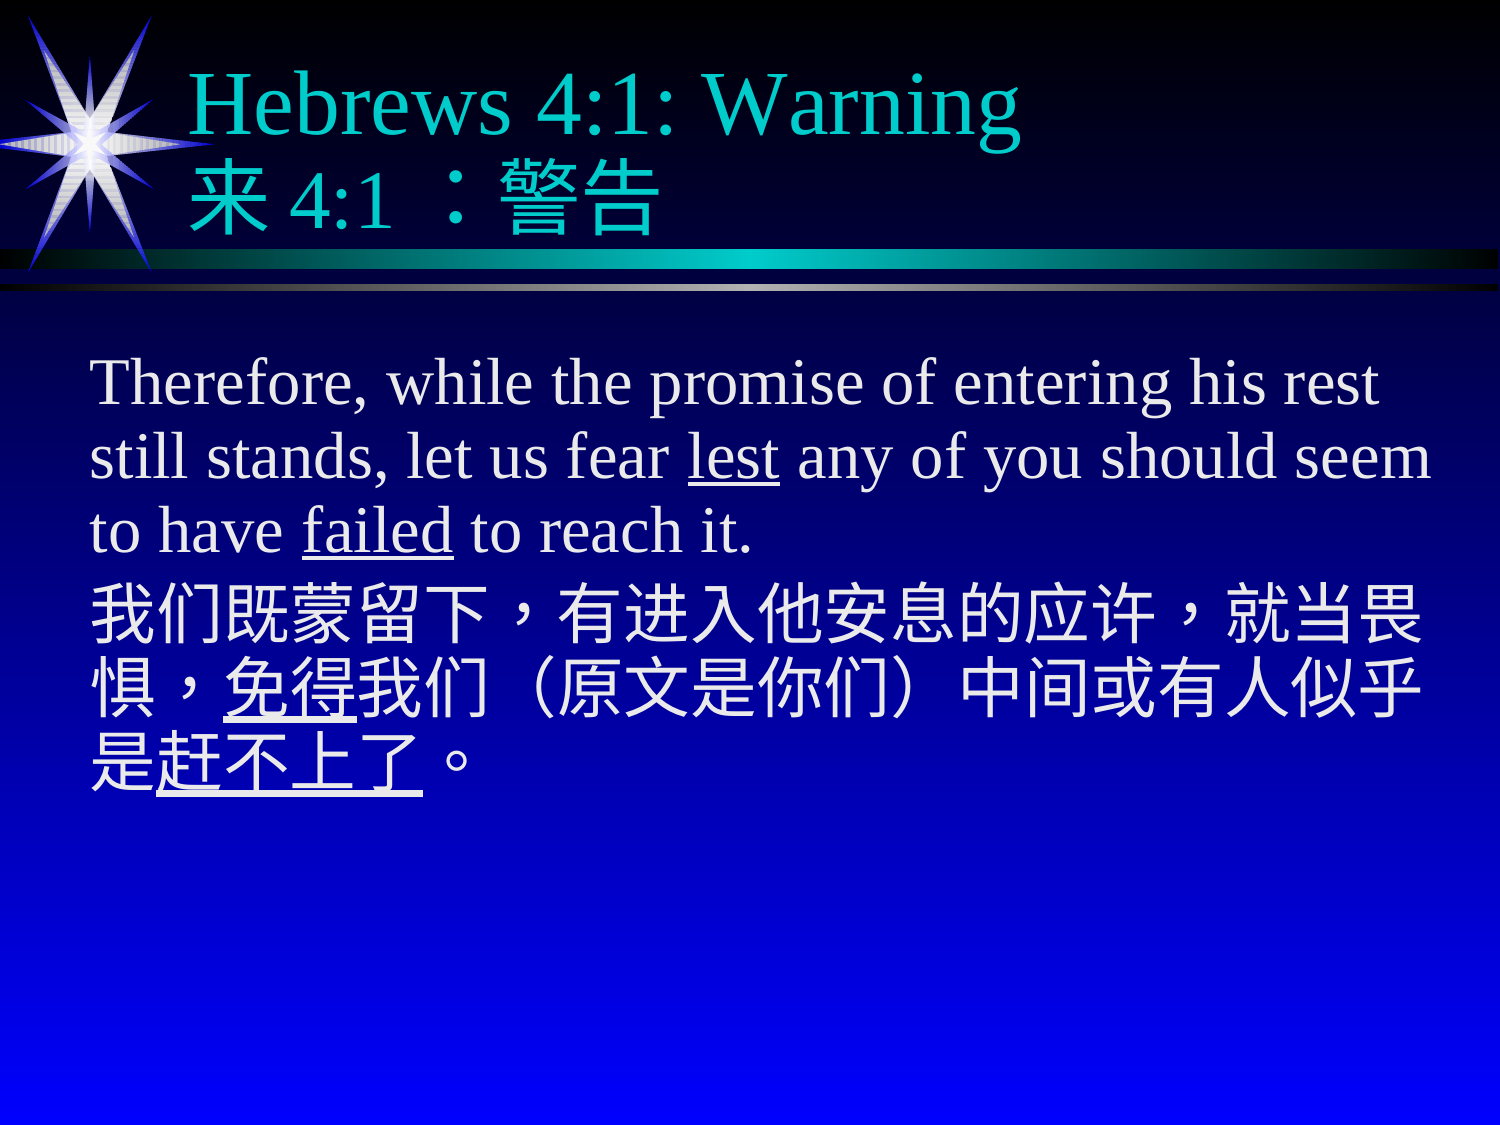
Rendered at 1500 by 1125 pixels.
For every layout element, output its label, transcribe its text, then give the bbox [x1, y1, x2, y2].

text_box Therefore, while the promise of entering his rest still stands, let us fear lest any of you should seem to have failed to reach it. 我们既蒙留下，有进入他安息的应许，就当畏惧，免得我们（原文是你们）中间或有人似乎是赶不上了。 [75, 337, 1463, 882]
title Hebrews 4:1: Warning 来4:1：警告 [187, 53, 1463, 247]
